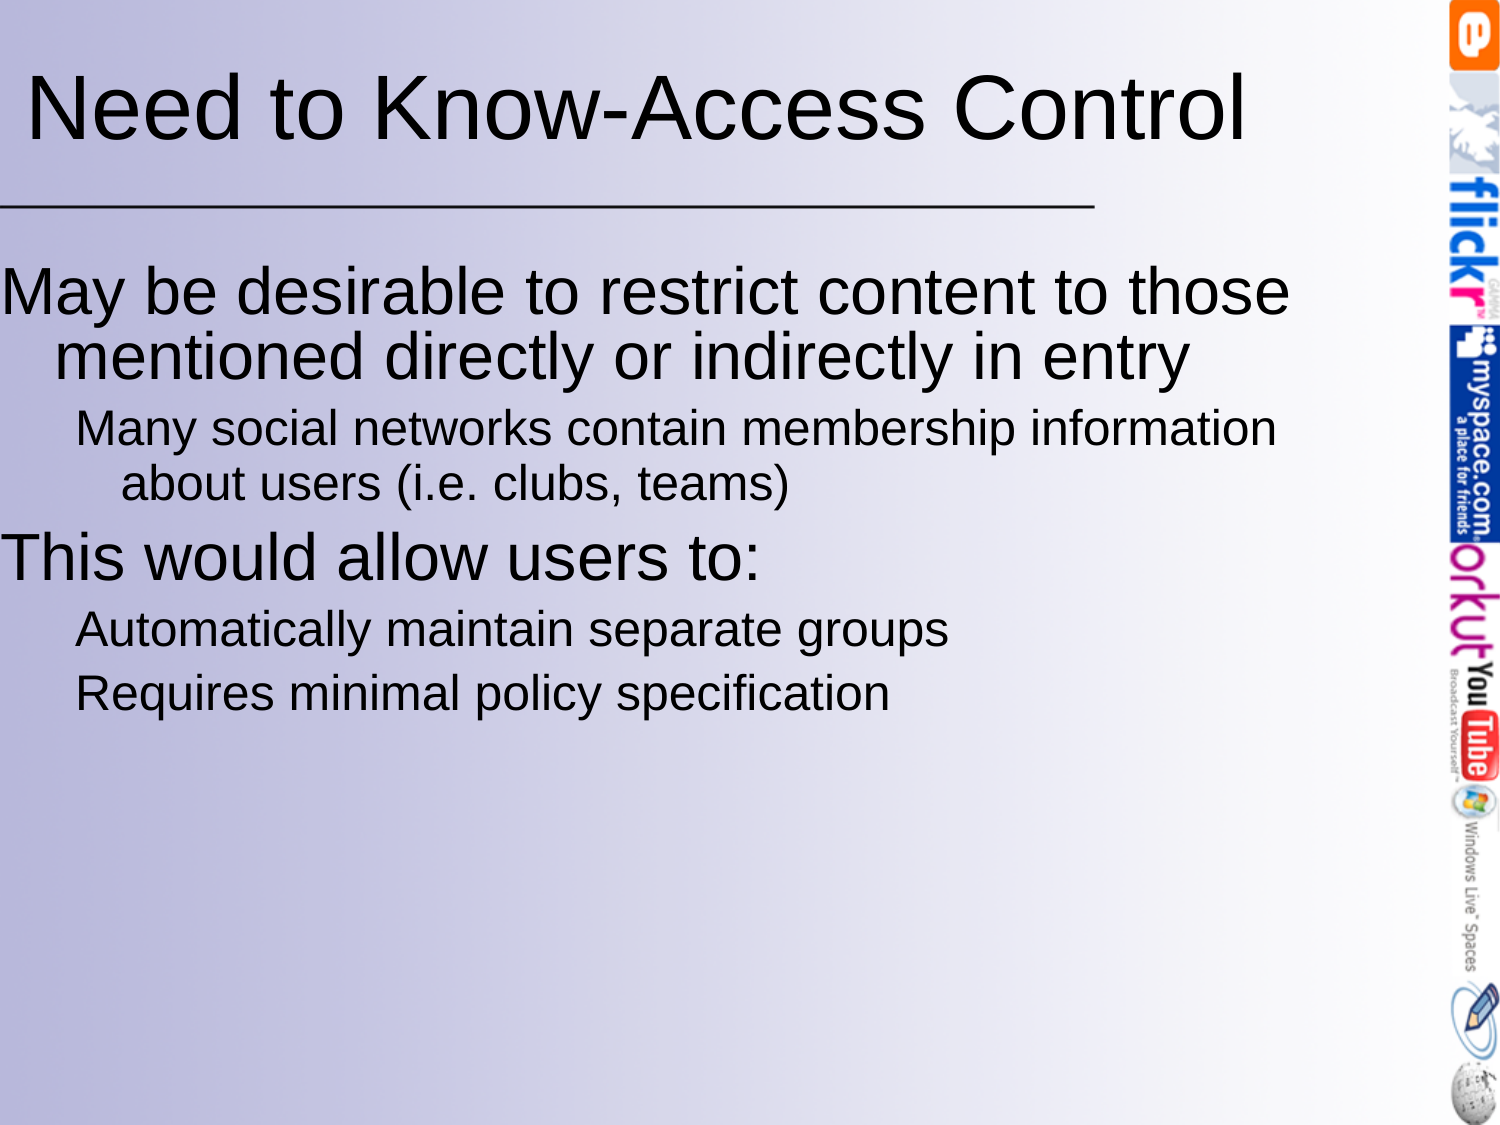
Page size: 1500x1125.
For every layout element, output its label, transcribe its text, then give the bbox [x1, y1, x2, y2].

picture [0, 0, 1500, 1125]
list May be desirable to restrict content to those mentioned directly or indirectly in entry Many social networks contain membership information about users (i.e. clubs, teams)‏ This would allow users to: Automatically maintain separate groups Requires minimal policy specification [0, 262, 1350, 991]
title Need to Know-Access Control [0, 44, 1350, 181]
